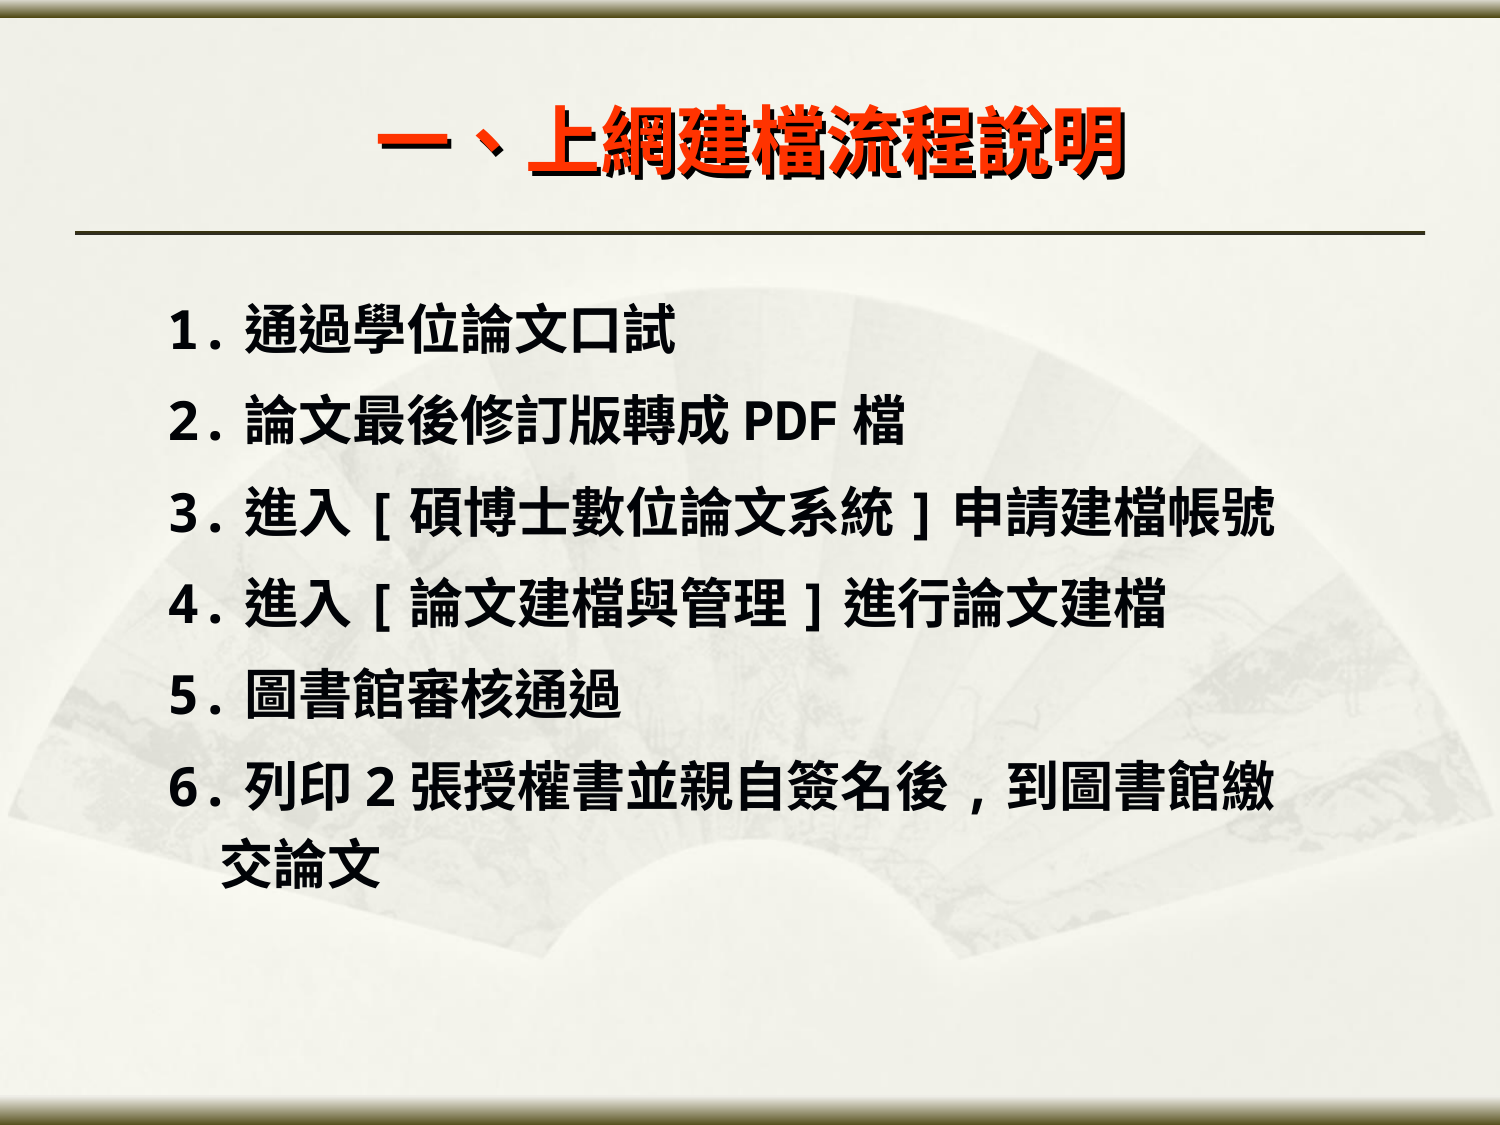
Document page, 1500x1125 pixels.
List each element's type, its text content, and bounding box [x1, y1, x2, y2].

list 1.通過學位論文口試 2.論文最後修訂版轉成PDF檔 3.進入[碩博士數位論文系統]申請建檔帳號 4.進入[論文建檔與管理]進行論文建檔 5.圖書館審核通過 6.列印2張授權書並親自簽名後,到圖書館繳交論文 [100, 275, 1306, 988]
title 一、上網建檔流程說明 [75, 45, 1426, 233]
